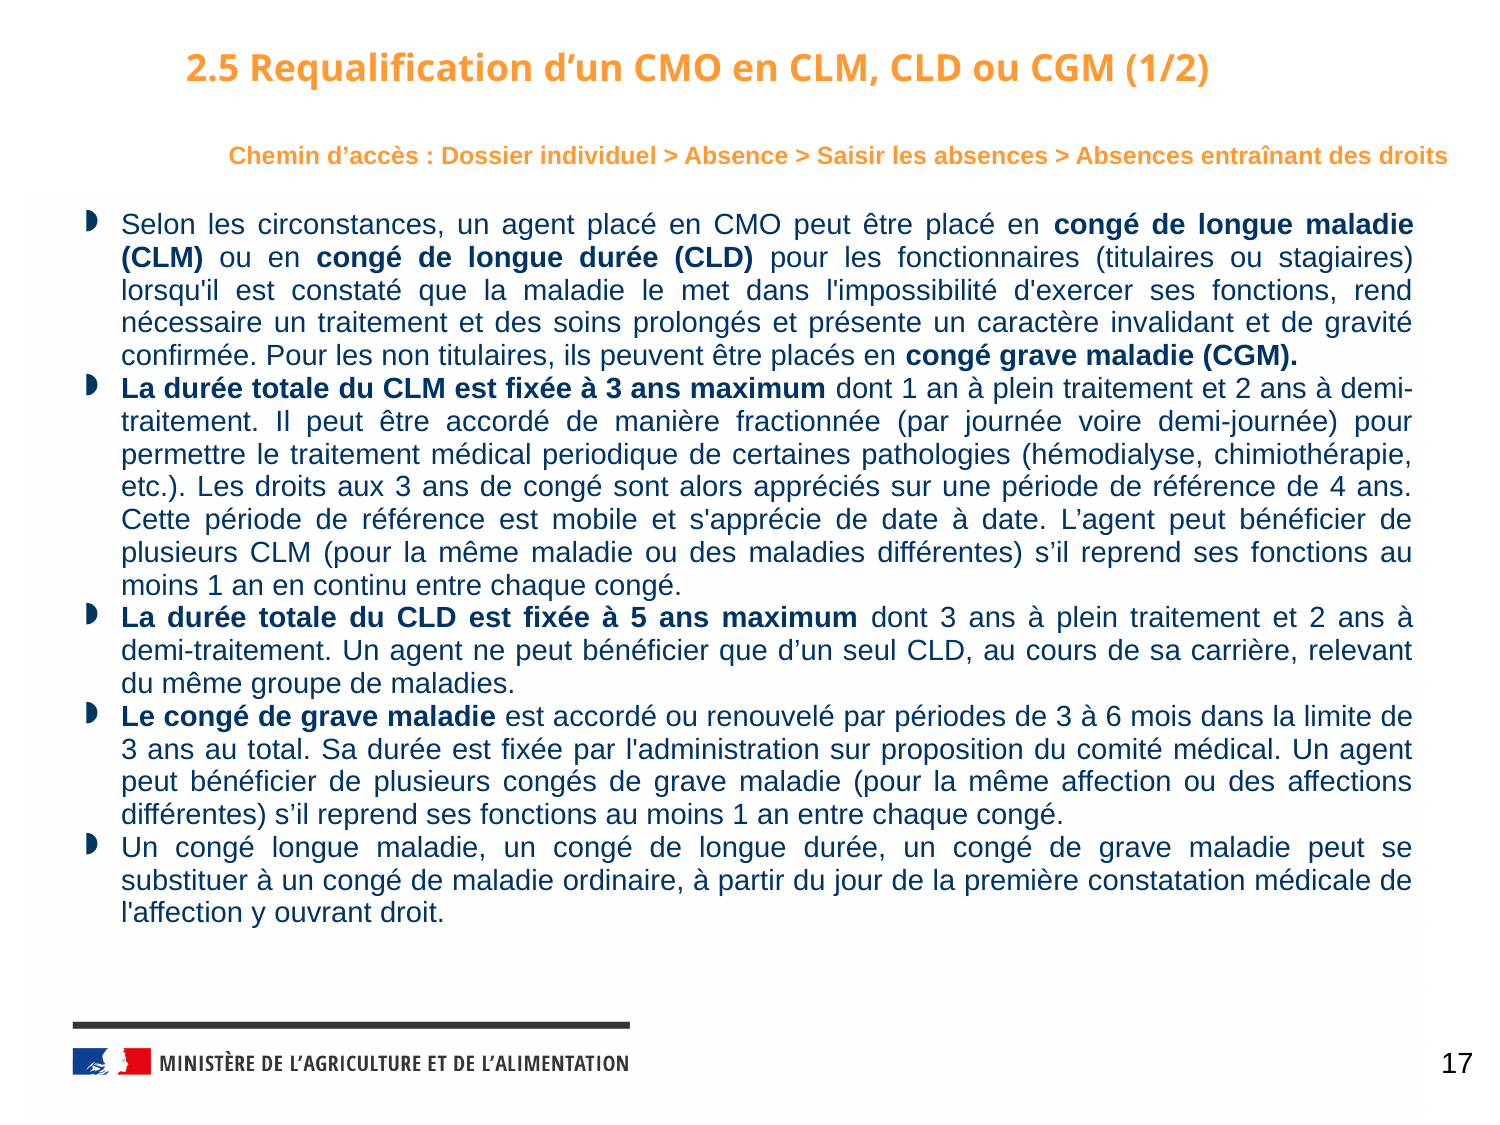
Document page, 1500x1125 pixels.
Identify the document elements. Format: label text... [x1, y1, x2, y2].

text_box 2.5 Requalification d’un CMO en CLM, CLD ou CGM (1/2) [171, 36, 1458, 142]
picture [23, 185, 1430, 1123]
text_box Selon les circonstances, un agent placé en CMO peut être placé en congé de longue maladie (CLM) ou en congé de longue durée (CLD) pour les fonctionnaires (titulaires ou stagiaires) lorsqu'il est constaté que la maladie le met dans l'impossibilité d'exercer ses fonctions, rend nécessaire un traitement et des soins prolongés et présente un caractère invalidant et de gravité confirmée. Pour les non titulaires, ils peuvent être placés en congé grave maladie (CGM). La durée totale du CLM est fixée à 3 ans maximum dont 1 an à plein traitement et 2 ans à demi-traitement. Il peut être accordé de manière fractionnée (par journée voire demi-journée) pour permettre le traitement médical periodique de certaines pathologies (hémodialyse, chimiothérapie, etc.). Les droits aux 3 ans de congé sont alors appréciés sur une période de référence de 4 ans. Cette période de référence est mobile et s'apprécie de date à date. L’agent peut bénéficier de plusieurs CLM (pour la même maladie ou des maladies différentes) s’il reprend ses fonctions au moins 1 an en continu entre chaque congé. La durée totale du CLD est fixée à 5 ans maximum dont 3 ans à plein traitement et 2 ans à demi-traitement. Un agent ne peut bénéficier que d’un seul CLD, au cours de sa carrière, relevant du même groupe de maladies. Le congé de grave maladie est accordé ou renouvelé par périodes de 3 à 6 mois dans la limite de 3 ans au total. Sa durée est fixée par l'administration sur proposition du comité médical. Un agent peut bénéficier de plusieurs congés de grave maladie (pour la même affection ou des affections différentes) s’il reprend ses fonctions au moins 1 an entre chaque congé. Un congé longue maladie, un congé de longue durée, un congé de grave maladie peut se substituer à un congé de maladie ordinaire, à partir du jour de la première constatation médicale de l'affection y ouvrant droit. [70, 200, 1430, 1036]
text_box Chemin d’accès : Dossier individuel > Absence > Saisir les absences > Absences entraînant des droits [213, 132, 1381, 177]
